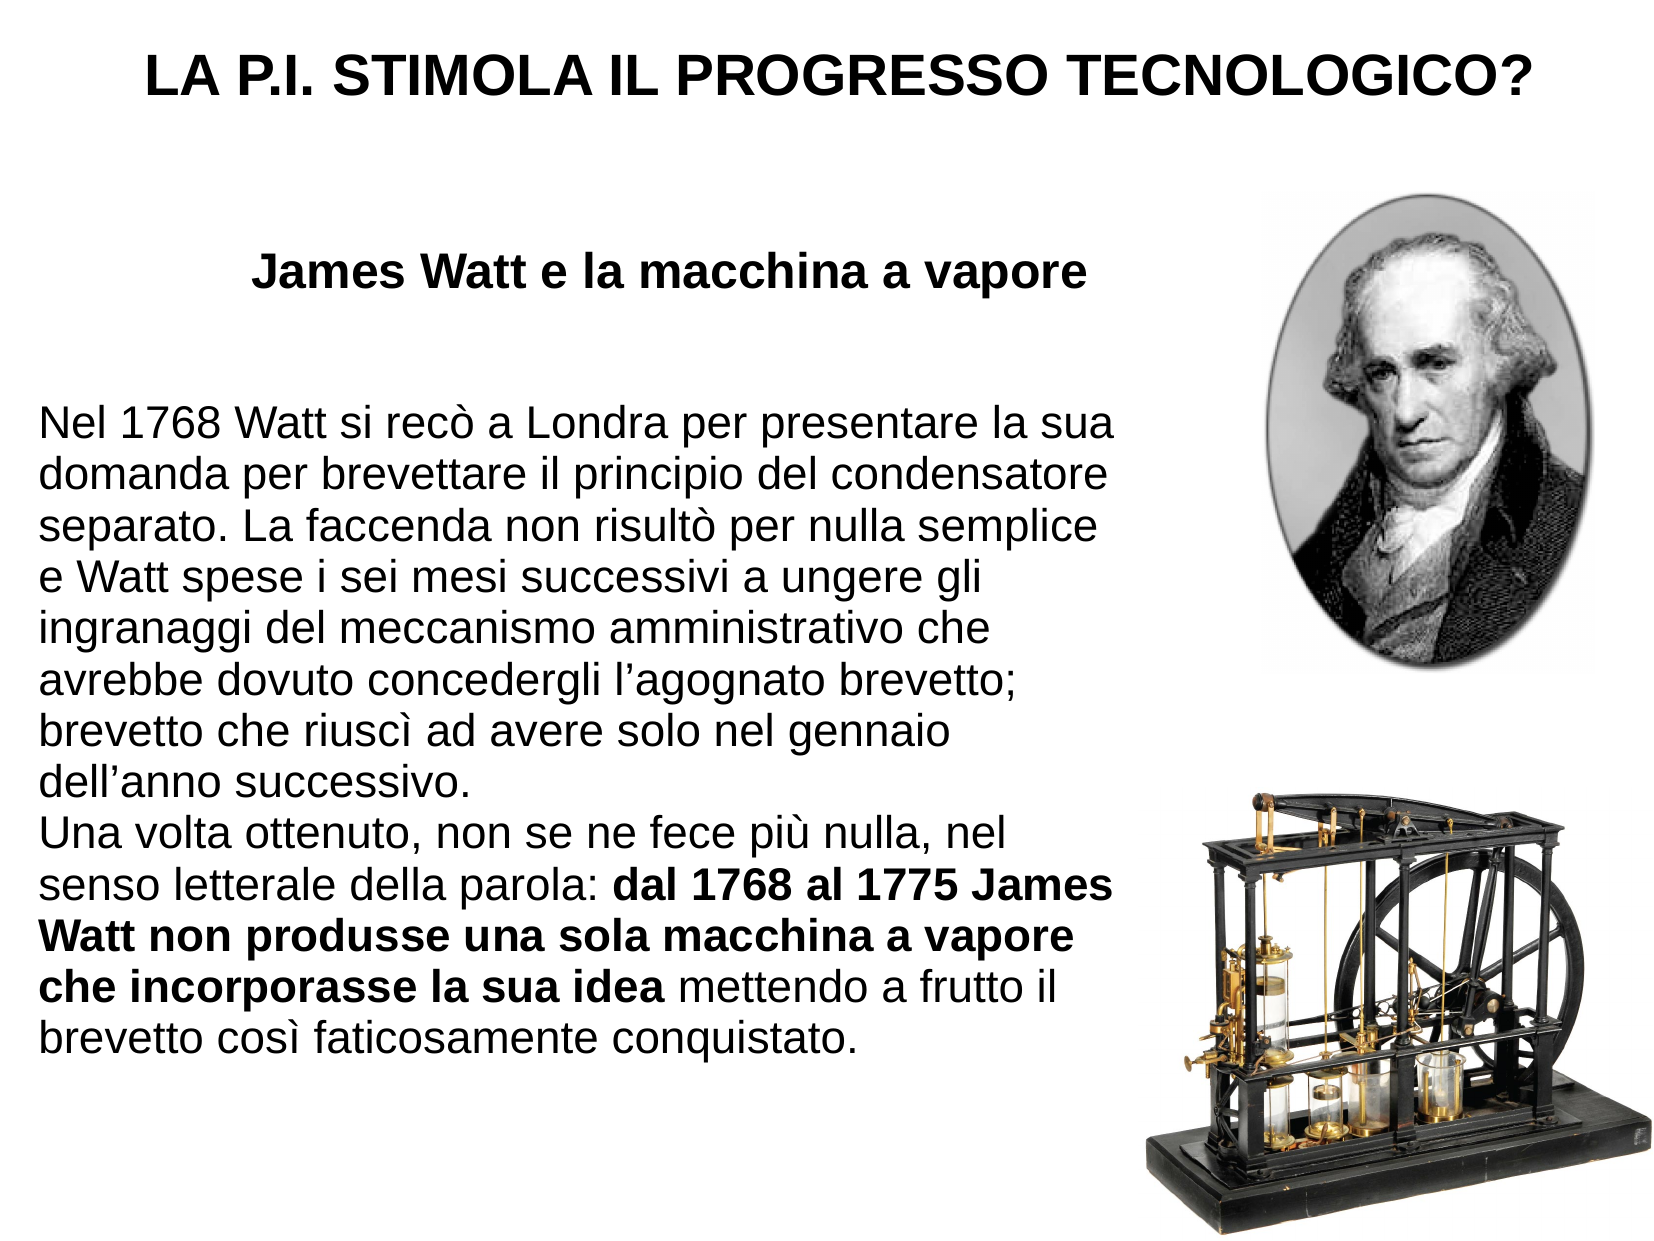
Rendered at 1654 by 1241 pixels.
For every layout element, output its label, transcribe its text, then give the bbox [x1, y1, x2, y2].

text_box James Watt e la macchina a vapore [236, 236, 1170, 316]
picture [1261, 191, 1595, 674]
text_box LA P.I. STIMOLA IL PROGRESSO TECNOLOGICO? [129, 35, 1560, 120]
text_box Nel 1768 Watt si recò a Londra per presentare la sua domanda per brevettare il principio del condensatore separato. La faccenda non risultò per nulla semplice e Watt spese i sei mesi successivi a ungere gli ingranaggi del meccanismo amministrativo che avrebbe dovuto concedergli l’agognato brevetto; brevetto che riuscì ad avere solo nel gennaio dell’anno successivo. Una volta ottenuto, non se ne fece più nulla, nel senso letterale della parola: dal 1768 al 1775 James Watt non produsse una sola macchina a vapore che incorporasse la sua idea mettendo a frutto il brevetto così faticosamente conquistato. [23, 389, 1146, 1071]
picture [1138, 787, 1654, 1241]
